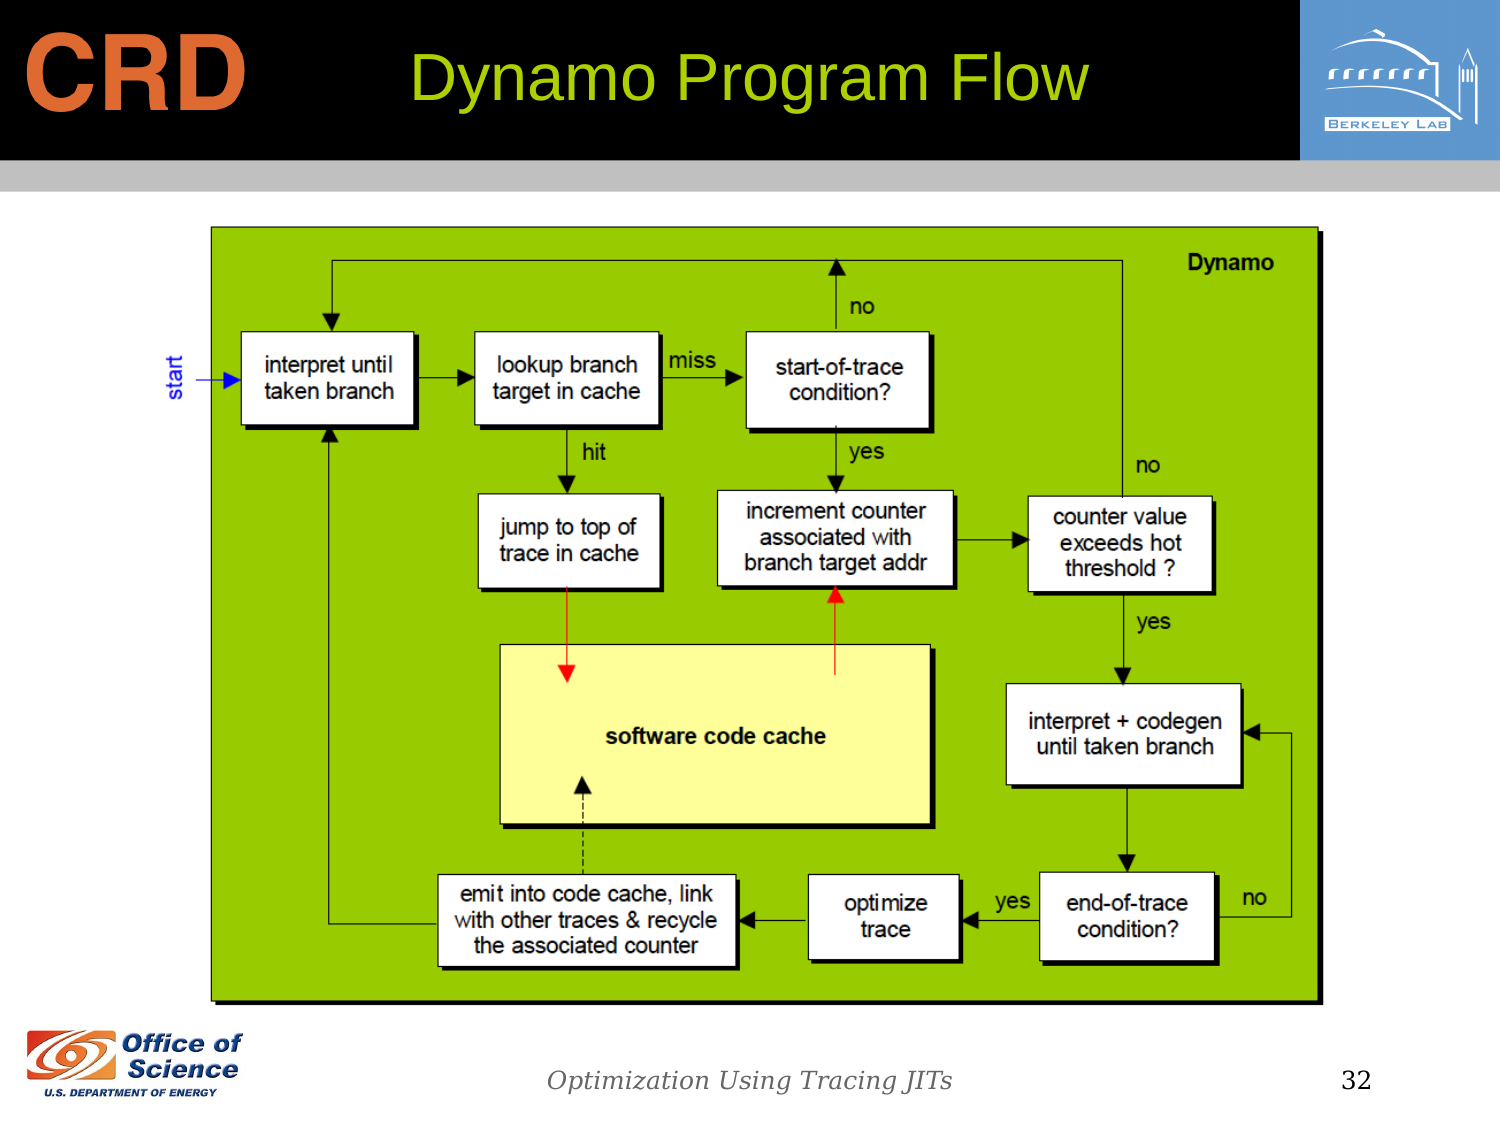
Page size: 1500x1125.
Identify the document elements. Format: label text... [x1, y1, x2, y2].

title Dynamo Program Flow [306, 0, 1194, 156]
picture [143, 207, 1344, 1012]
picture [0, 0, 266, 149]
picture [22, 1026, 246, 1100]
picture [1300, 0, 1500, 160]
